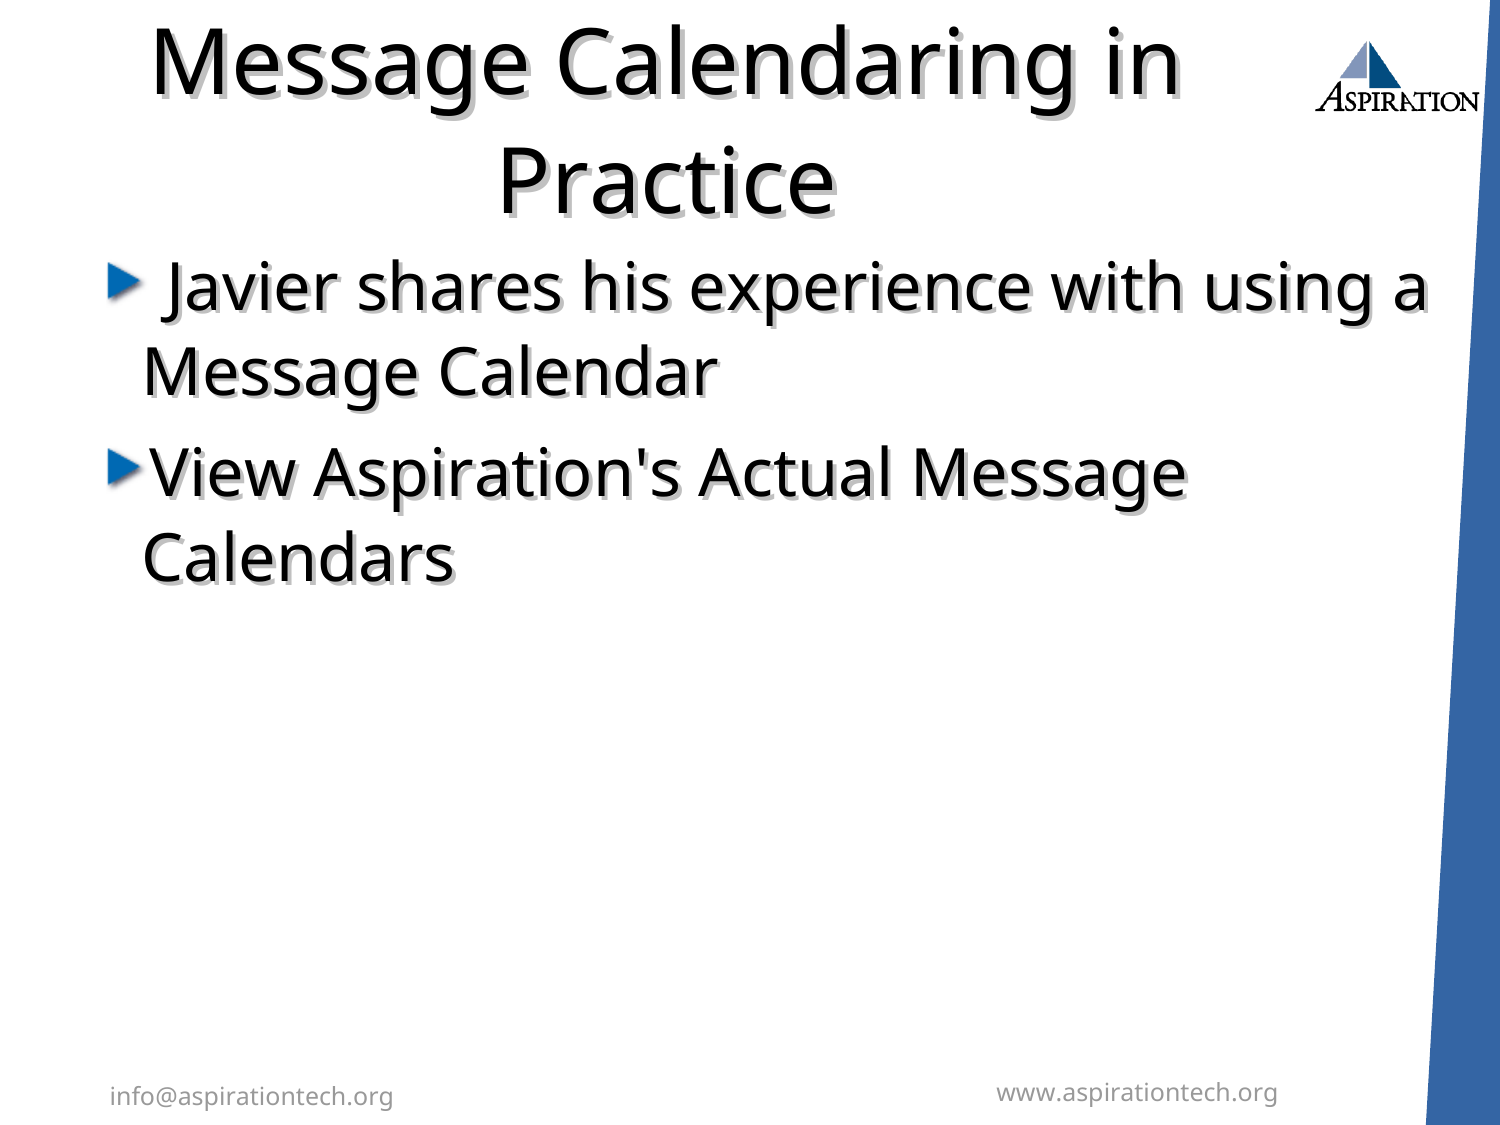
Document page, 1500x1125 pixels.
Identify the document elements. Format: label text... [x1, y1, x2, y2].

list Javier shares his experience with using a Message Calendar View Aspiration's Actual Message Calendars [49, 238, 1447, 892]
title Message Calendaring in Practice [49, 0, 1284, 232]
picture [1315, 41, 1480, 120]
